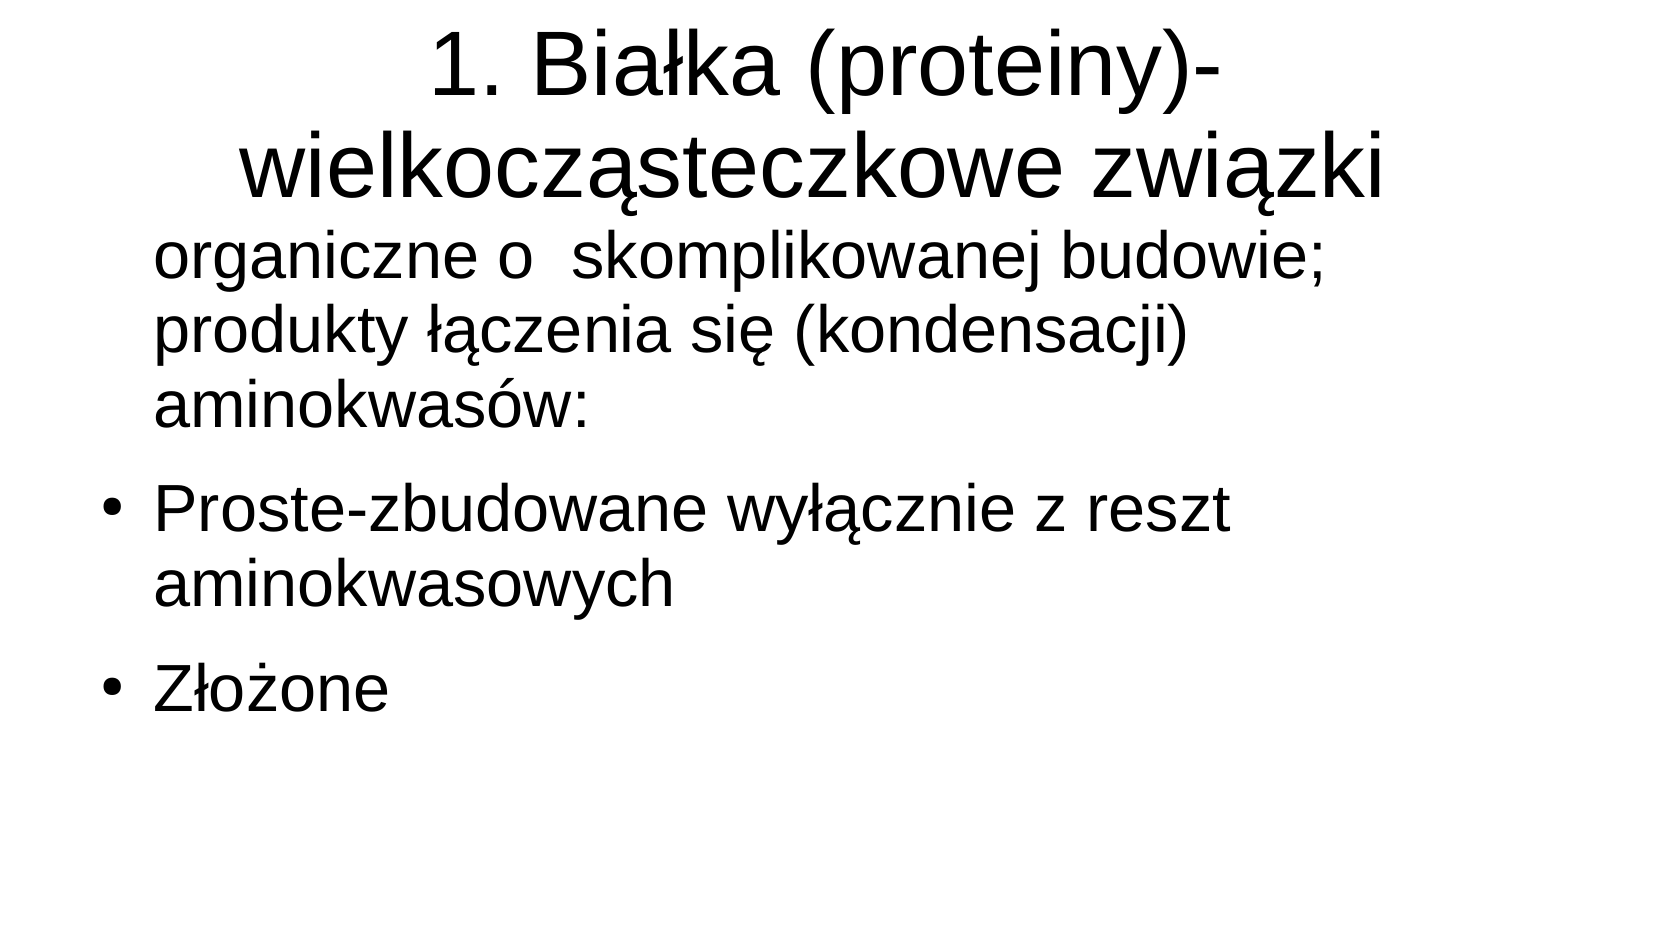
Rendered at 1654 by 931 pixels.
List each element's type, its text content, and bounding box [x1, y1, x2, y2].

title 1. Białka (proteiny)-wielkocząsteczkowe związki [82, 12, 1571, 217]
list organiczne o skomplikowanej budowie; produkty łączenia się (kondensacji) aminokwasów: Proste-zbudowane wyłącznie z reszt aminokwasowych Złożone [82, 217, 1571, 758]
